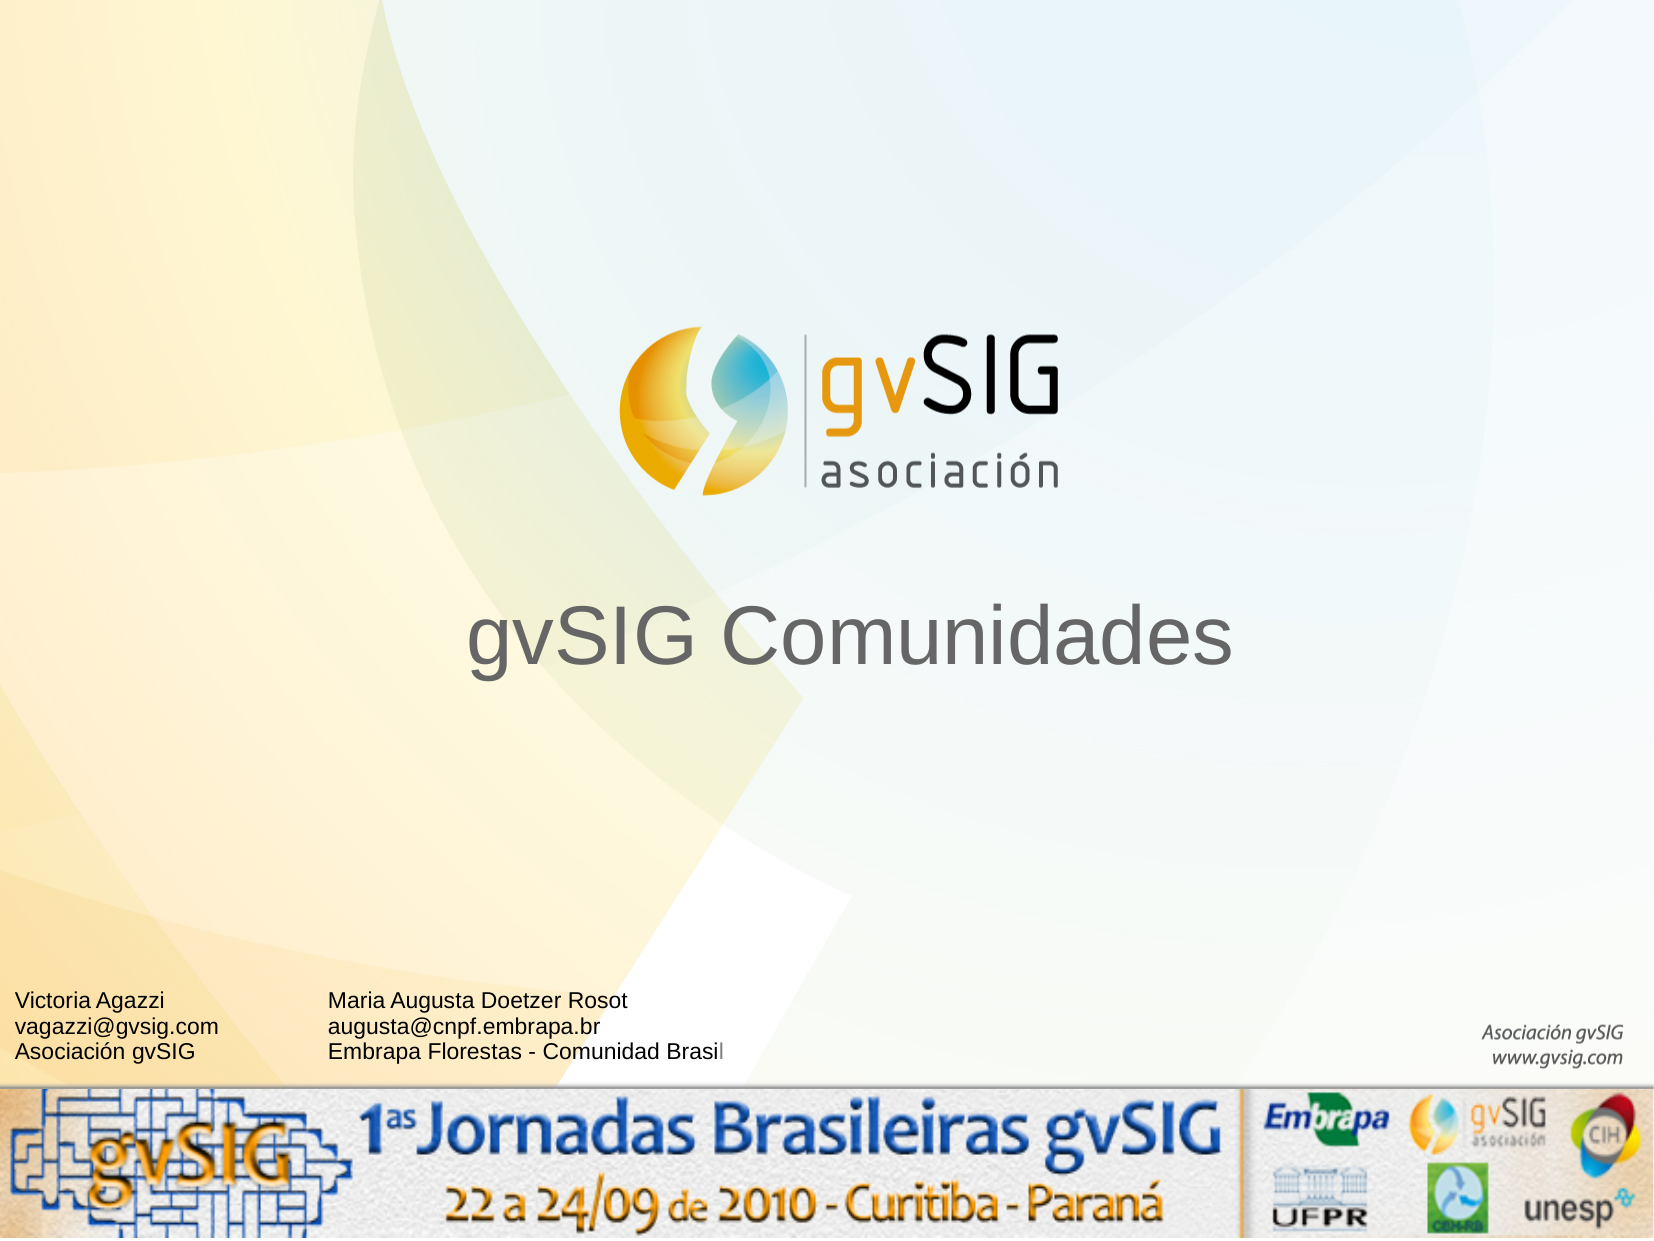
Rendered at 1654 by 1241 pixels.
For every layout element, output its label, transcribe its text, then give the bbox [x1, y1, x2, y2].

text_box Maria Augusta Doetzer Rosot augusta@cnpf.embrapa.br Embrapa Florestas - Comunidad Brasil [313, 980, 798, 1077]
picture [0, 0, 1654, 1241]
text_box Victoria Agazzi vagazzi@gvsig.com Asociación gvSIG [0, 980, 315, 1089]
title gvSIG Comunidades [135, 586, 1565, 686]
